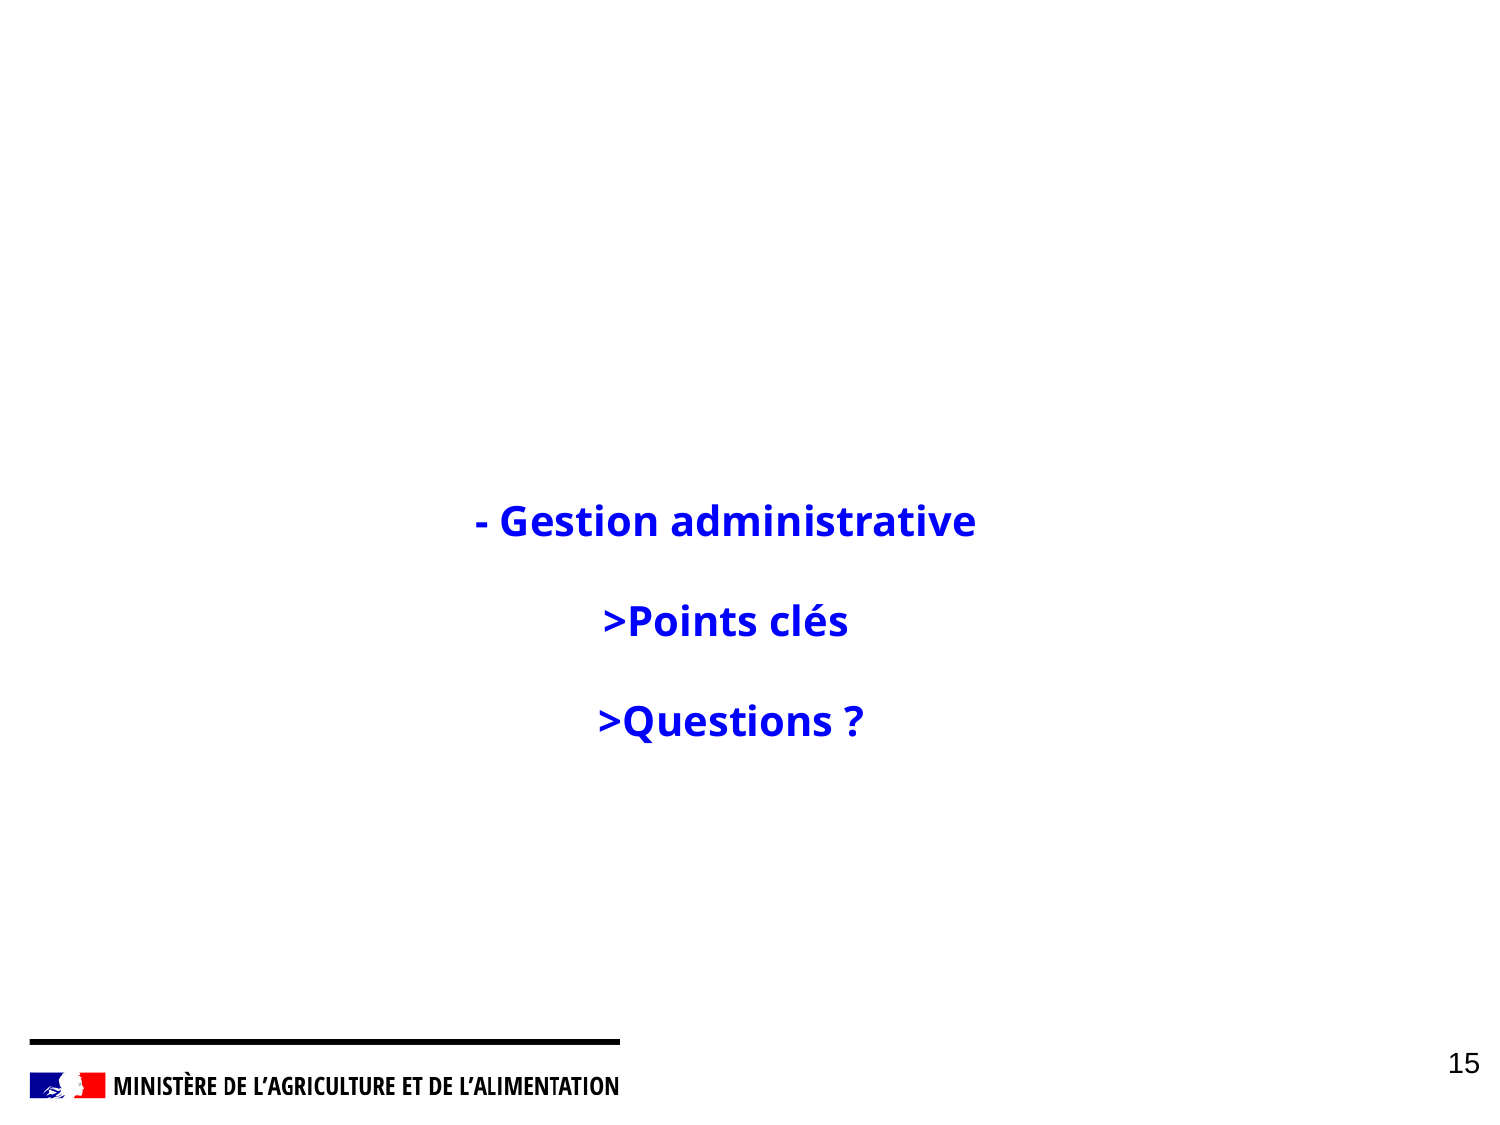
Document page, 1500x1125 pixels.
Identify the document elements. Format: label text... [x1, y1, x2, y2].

picture [29, 1039, 620, 1099]
text_box - Gestion administrative >Points clés >Questions ? [165, 437, 1288, 839]
